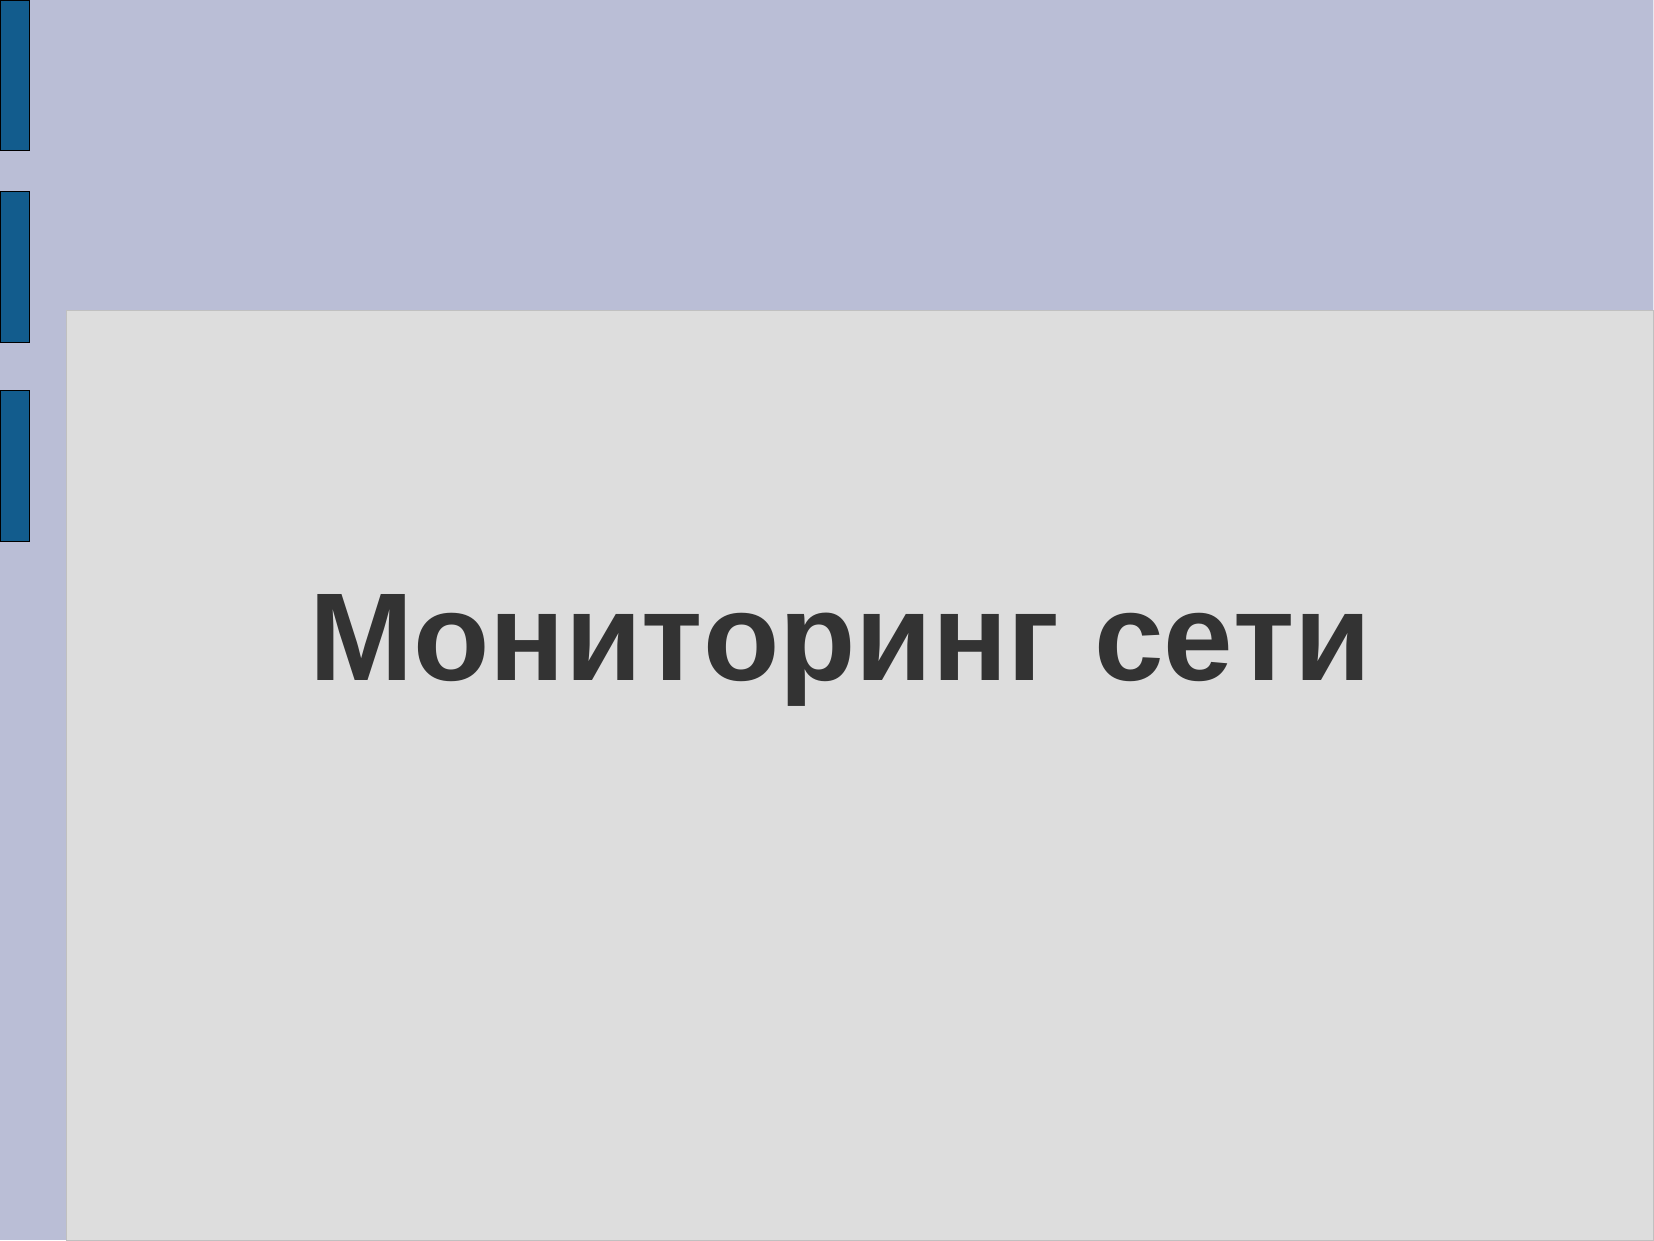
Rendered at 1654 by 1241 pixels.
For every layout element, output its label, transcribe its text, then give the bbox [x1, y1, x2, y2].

title Мониторинг сети [134, 533, 1547, 742]
